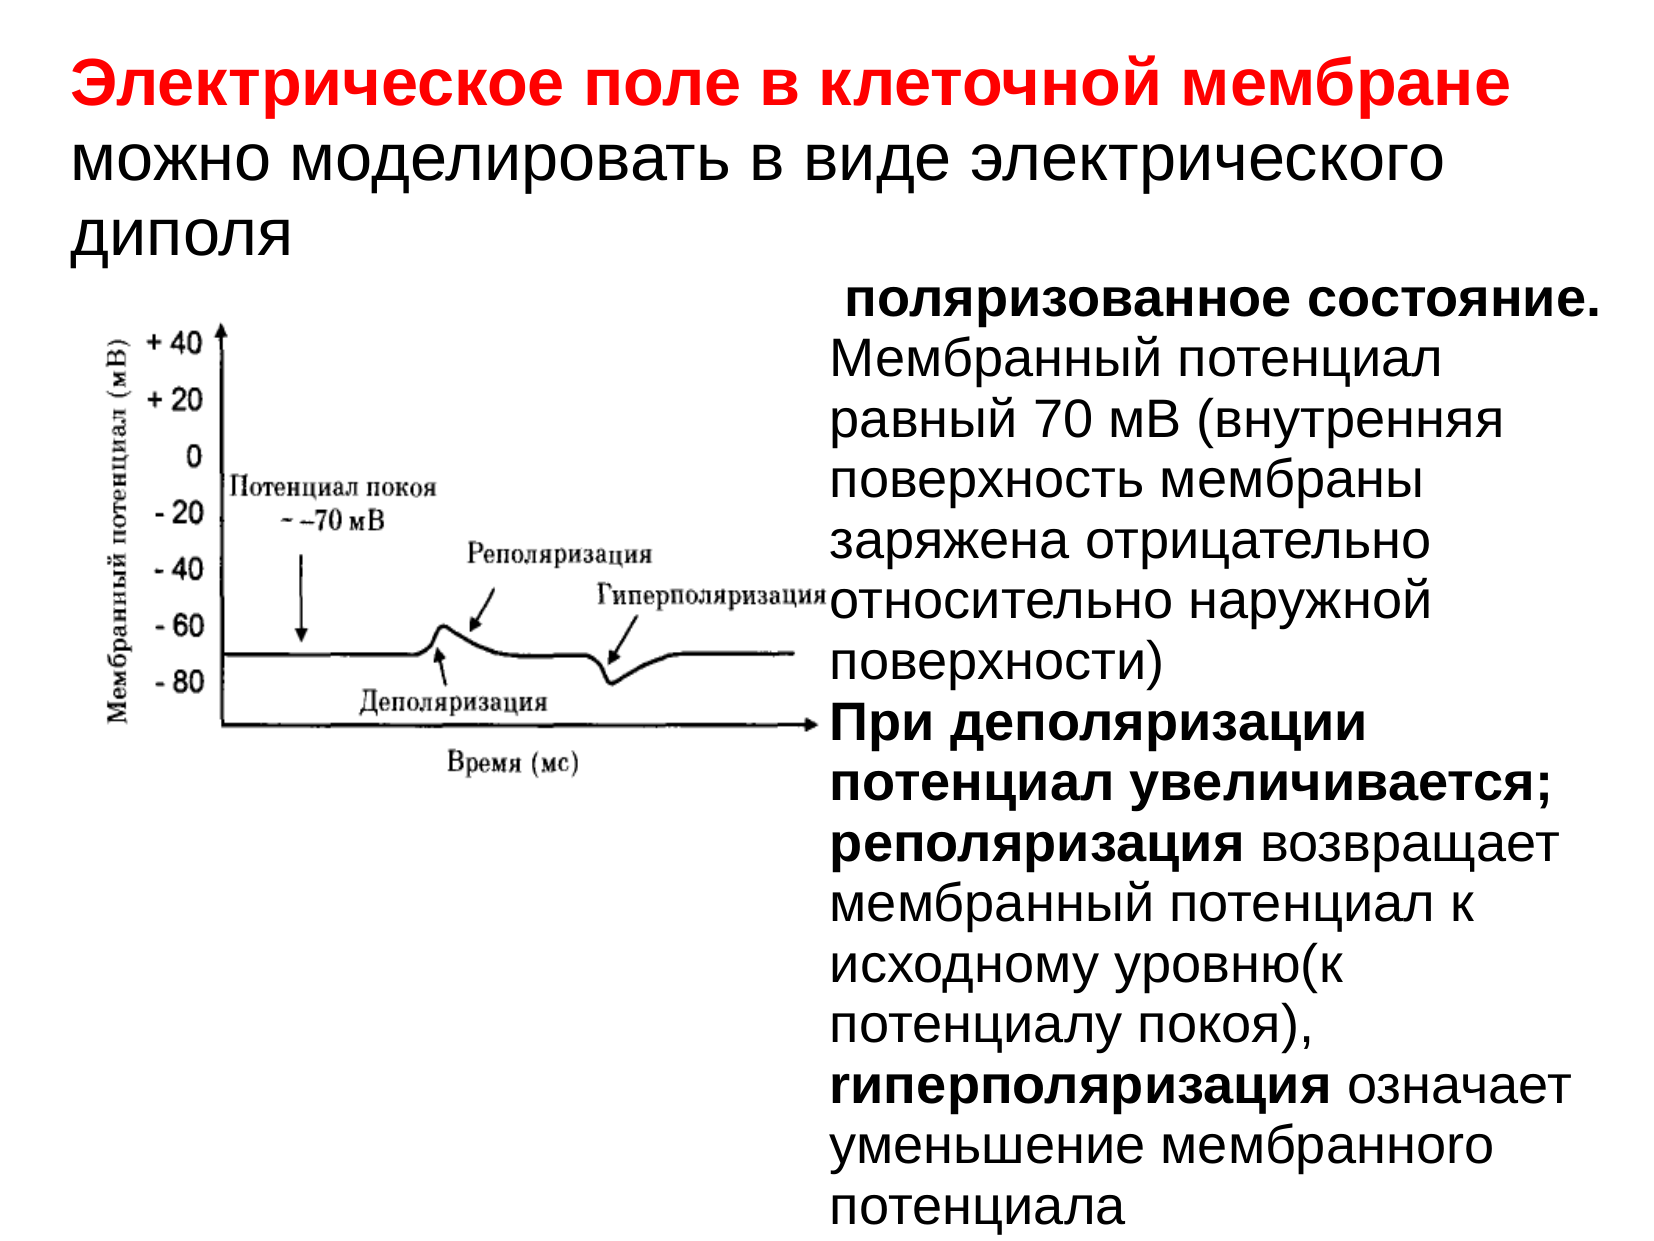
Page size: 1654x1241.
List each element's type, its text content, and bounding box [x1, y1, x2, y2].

text_box поляризованное состояние. Мембранный потенциал равный 70 мВ (внутренняя поверхность мембраны заряжена отрицательно относительно наружной поверхности) При деполяризации потенциал увеличивается; реполяризация возвращает мембранный потенциал к исходному уровню(к потенциалу покоя), rиперполяризация означает уменьшение мембраннoro потенциала [814, 259, 1630, 1241]
subtitle Электрическое поле в клеточной мембране можно моделировать в виде электрического диполя [70, 42, 1560, 272]
picture [59, 295, 814, 792]
